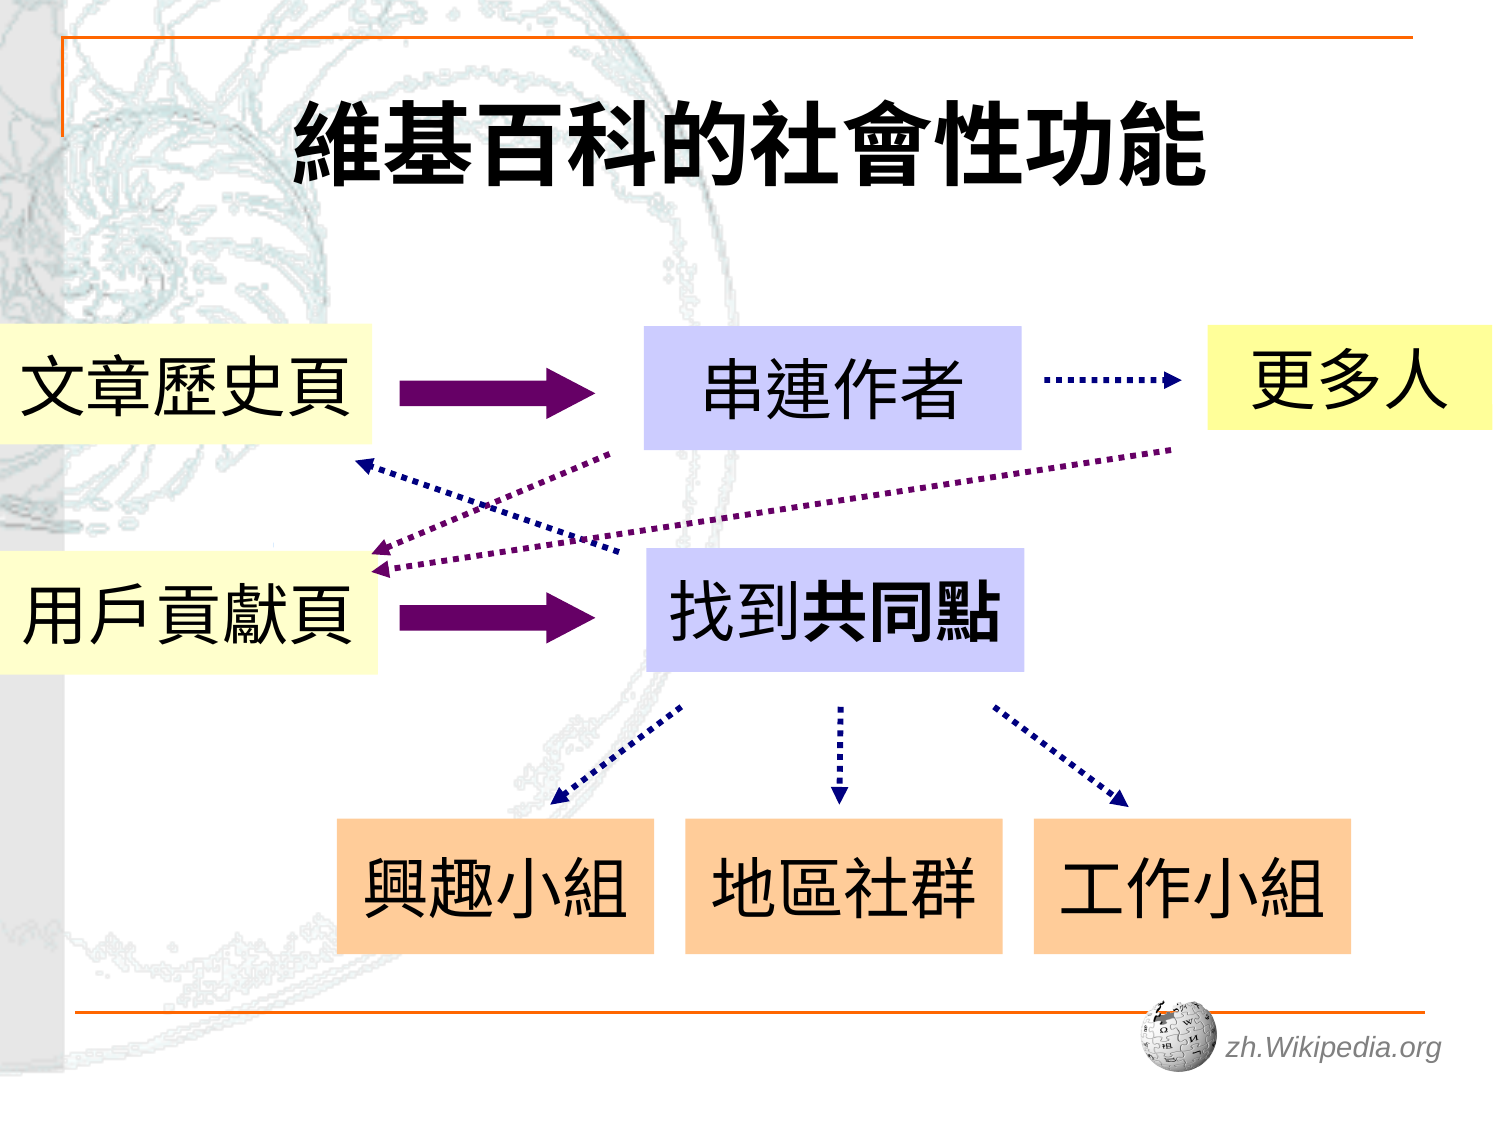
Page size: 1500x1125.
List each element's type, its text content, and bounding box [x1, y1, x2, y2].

text_box 文章歷史頁 [0, 323, 373, 445]
text_box 工作小組 [1033, 818, 1352, 955]
title 維基百科的社會性功能 [75, 45, 1426, 233]
text_box [399, 592, 596, 644]
text_box zh.Wikipedia.org [1210, 1025, 1465, 1072]
text_box 找到共同點 [646, 548, 1025, 672]
text_box 用戶貢獻頁 [0, 550, 378, 675]
picture [0, 0, 746, 1083]
picture [1139, 999, 1218, 1076]
text_box 串連作者 [643, 326, 1022, 451]
text_box 地區社群 [685, 818, 1003, 955]
text_box 興趣小組 [336, 818, 655, 955]
text_box 更多人 [1207, 324, 1493, 430]
text_box [399, 367, 596, 420]
